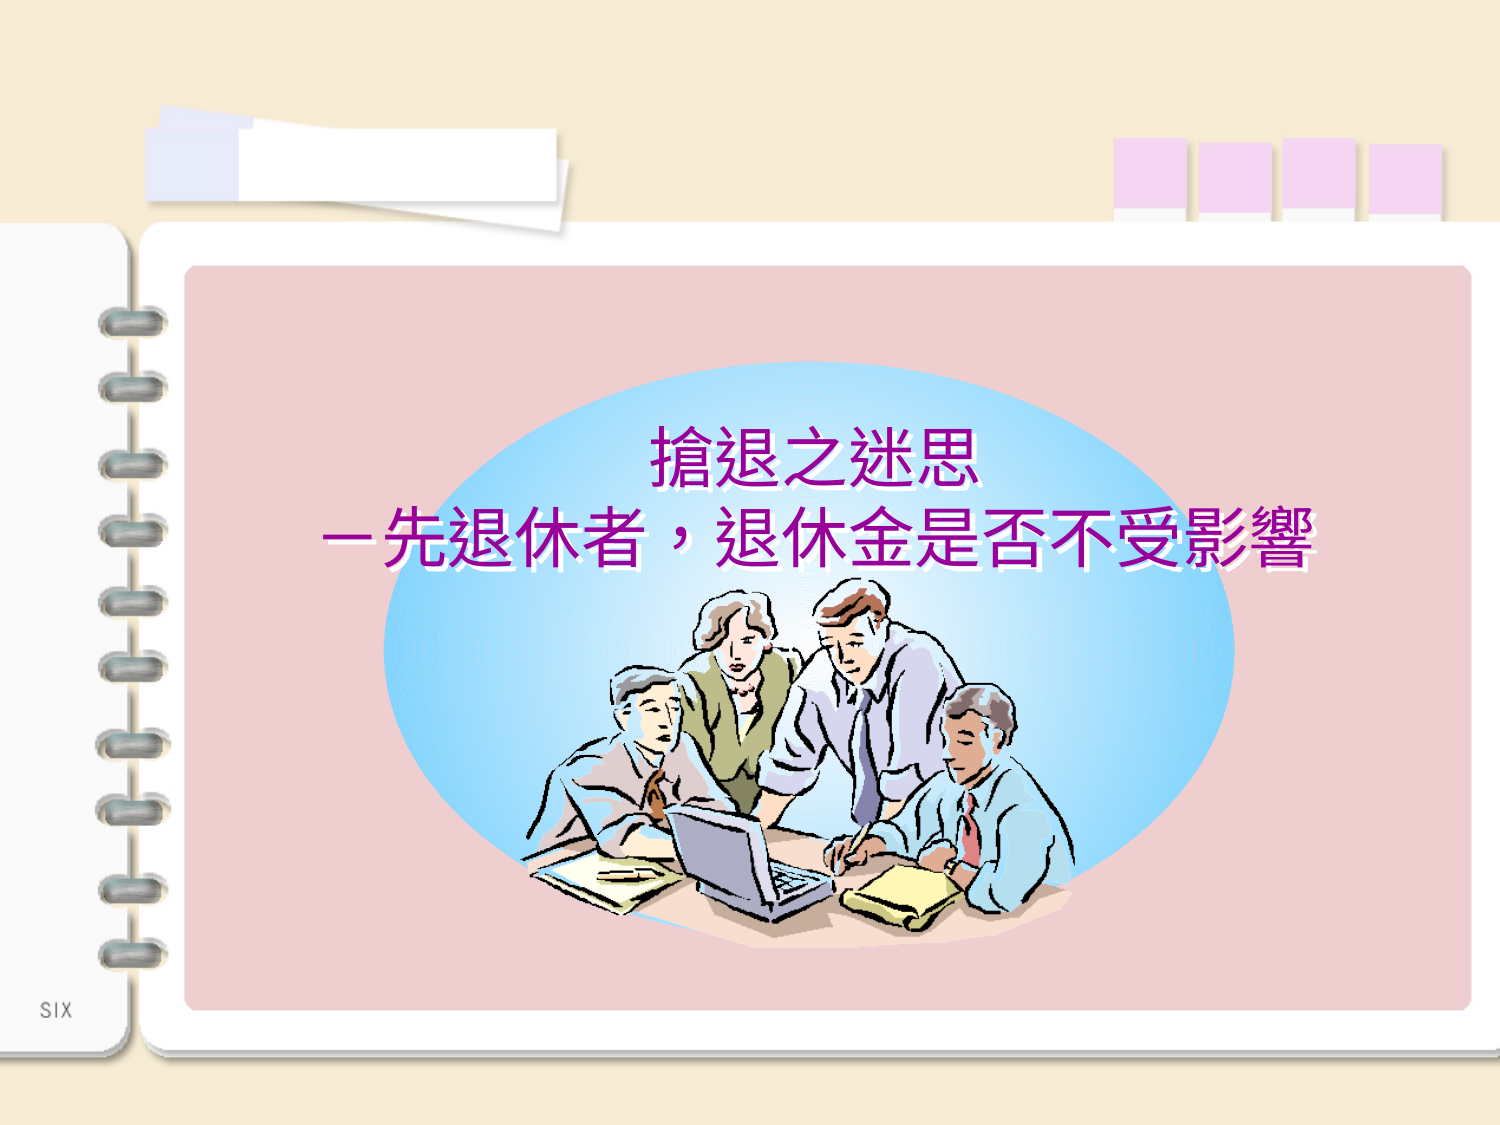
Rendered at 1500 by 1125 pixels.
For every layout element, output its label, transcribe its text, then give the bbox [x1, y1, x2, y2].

text_box [879, 519, 894, 526]
text_box [1154, 547, 1166, 557]
text_box [798, 516, 803, 525]
text_box [751, 539, 774, 562]
text_box [422, 516, 464, 564]
text_box [1137, 519, 1147, 525]
text_box [807, 516, 820, 523]
text_box [933, 545, 945, 560]
text_box [540, 516, 553, 523]
text_box [537, 535, 553, 560]
text_box [804, 528, 815, 550]
text_box [537, 528, 548, 550]
title 搶退之迷思 －先退休者，退休金是否不受影響 [253, 408, 1376, 516]
text_box [531, 516, 536, 525]
text_box [734, 529, 741, 544]
text_box [485, 540, 508, 562]
text_box [724, 531, 732, 538]
text_box [467, 529, 474, 544]
text_box [578, 361, 1040, 408]
text_box [470, 548, 479, 561]
picture [513, 574, 1081, 951]
text_box [1142, 547, 1156, 553]
text_box [868, 550, 879, 561]
text_box [467, 516, 474, 527]
text_box [997, 534, 1017, 542]
text_box [1154, 517, 1165, 525]
text_box [383, 516, 1235, 874]
text_box [734, 516, 741, 527]
text_box [737, 548, 746, 561]
text_box [1004, 552, 1031, 560]
text_box [804, 535, 820, 560]
text_box [867, 516, 880, 526]
text_box [1130, 560, 1148, 566]
text_box [457, 531, 465, 538]
